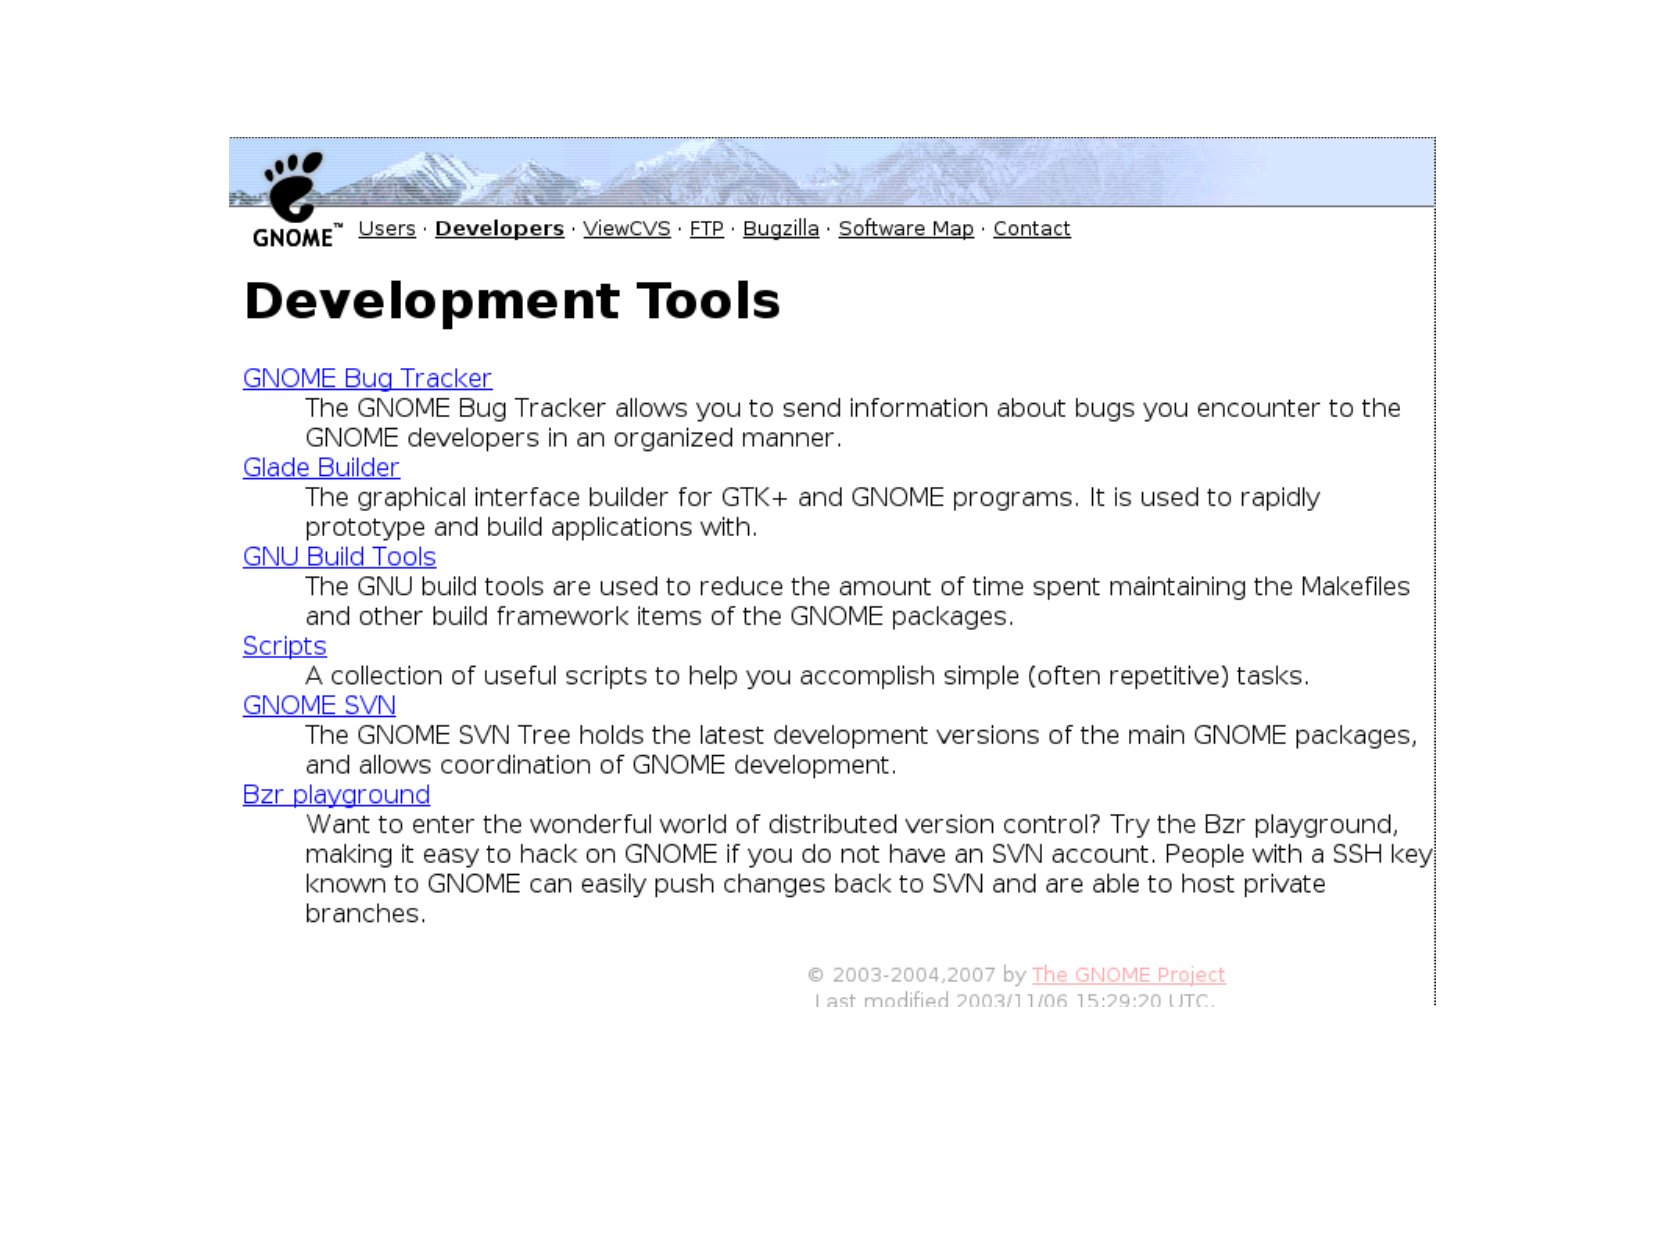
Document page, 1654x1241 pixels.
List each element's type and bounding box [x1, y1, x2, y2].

picture [229, 137, 1436, 1007]
